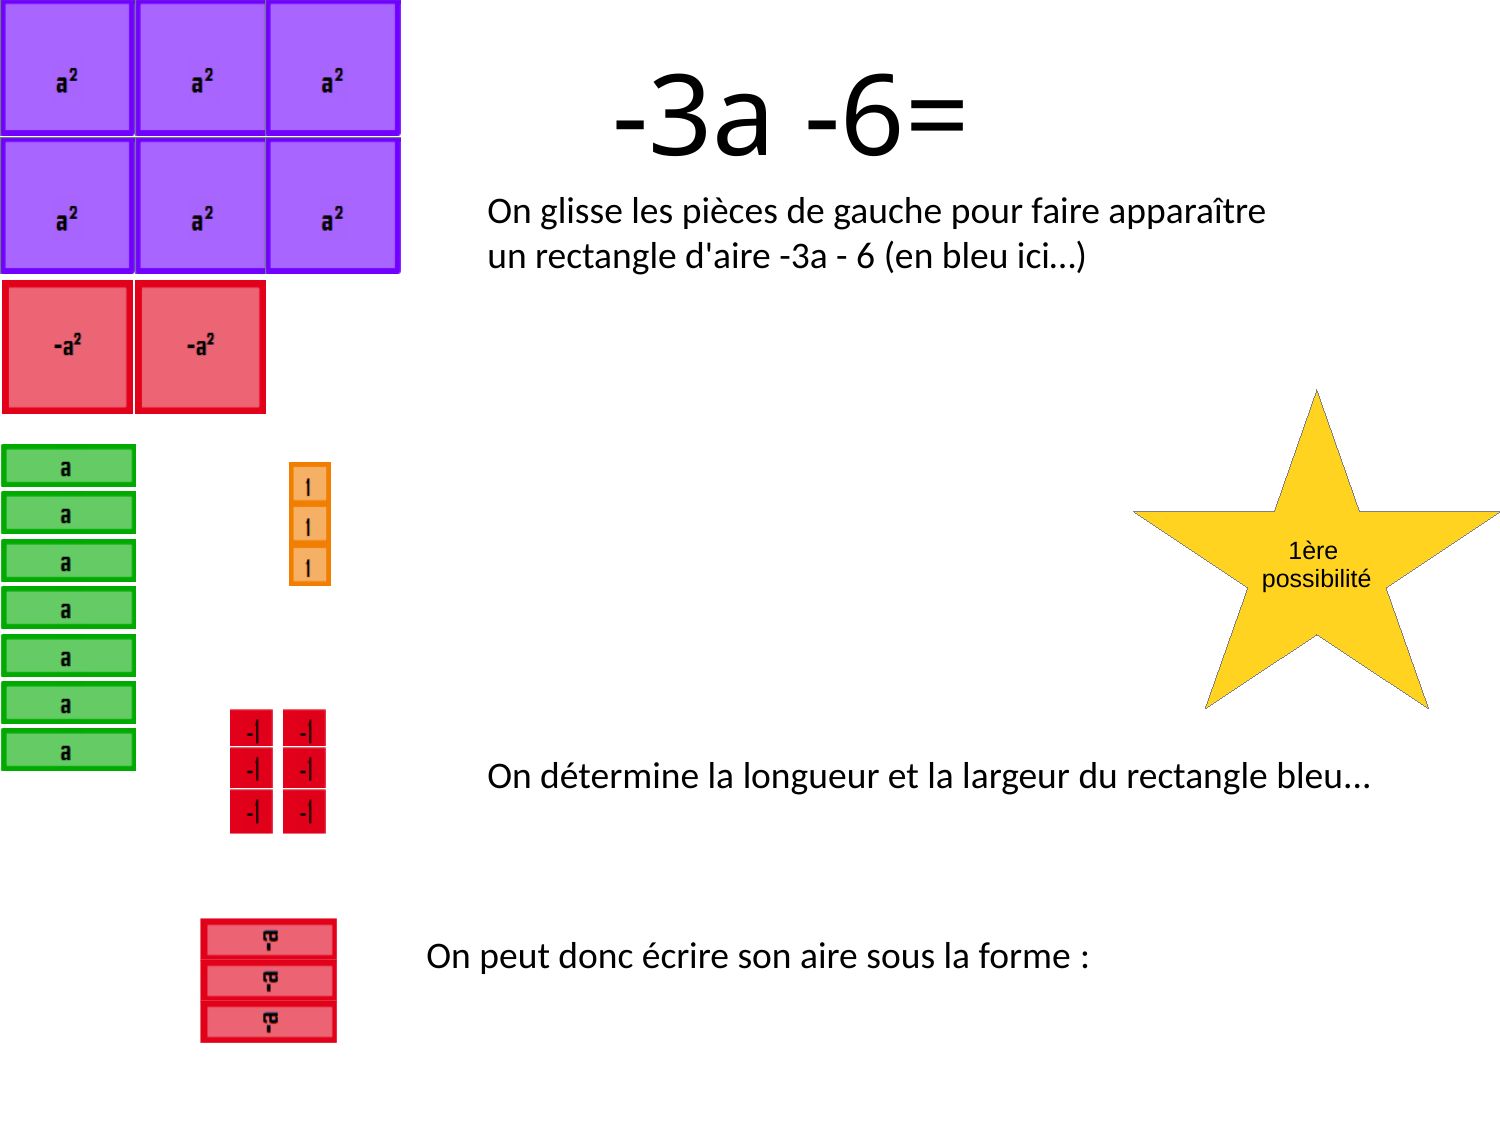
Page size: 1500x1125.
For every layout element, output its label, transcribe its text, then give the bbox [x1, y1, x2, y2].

picture [0, 634, 136, 677]
picture [2, 280, 133, 414]
picture [0, 539, 136, 582]
picture [283, 708, 326, 835]
picture [0, 491, 136, 534]
picture [0, 0, 401, 136]
picture [289, 462, 331, 586]
picture [200, 1001, 337, 1043]
picture [0, 681, 136, 724]
text_box 1ère possibilité [1133, 389, 1500, 709]
picture [0, 586, 136, 629]
picture [0, 444, 136, 487]
picture [200, 918, 337, 1000]
text_box On glisse les pièces de gauche pour faire apparaître un rectangle d'aire -3a - 6 (en bleu ici…) [472, 178, 1291, 284]
picture [230, 708, 273, 835]
text_box On peut donc écrire son aire sous la forme : [411, 933, 1123, 994]
text_box -3a -6= [597, 35, 985, 186]
picture [0, 728, 136, 771]
picture [135, 280, 266, 414]
picture [0, 137, 401, 274]
text_box On détermine la longueur et la largeur du rectangle bleu... [472, 744, 1388, 849]
